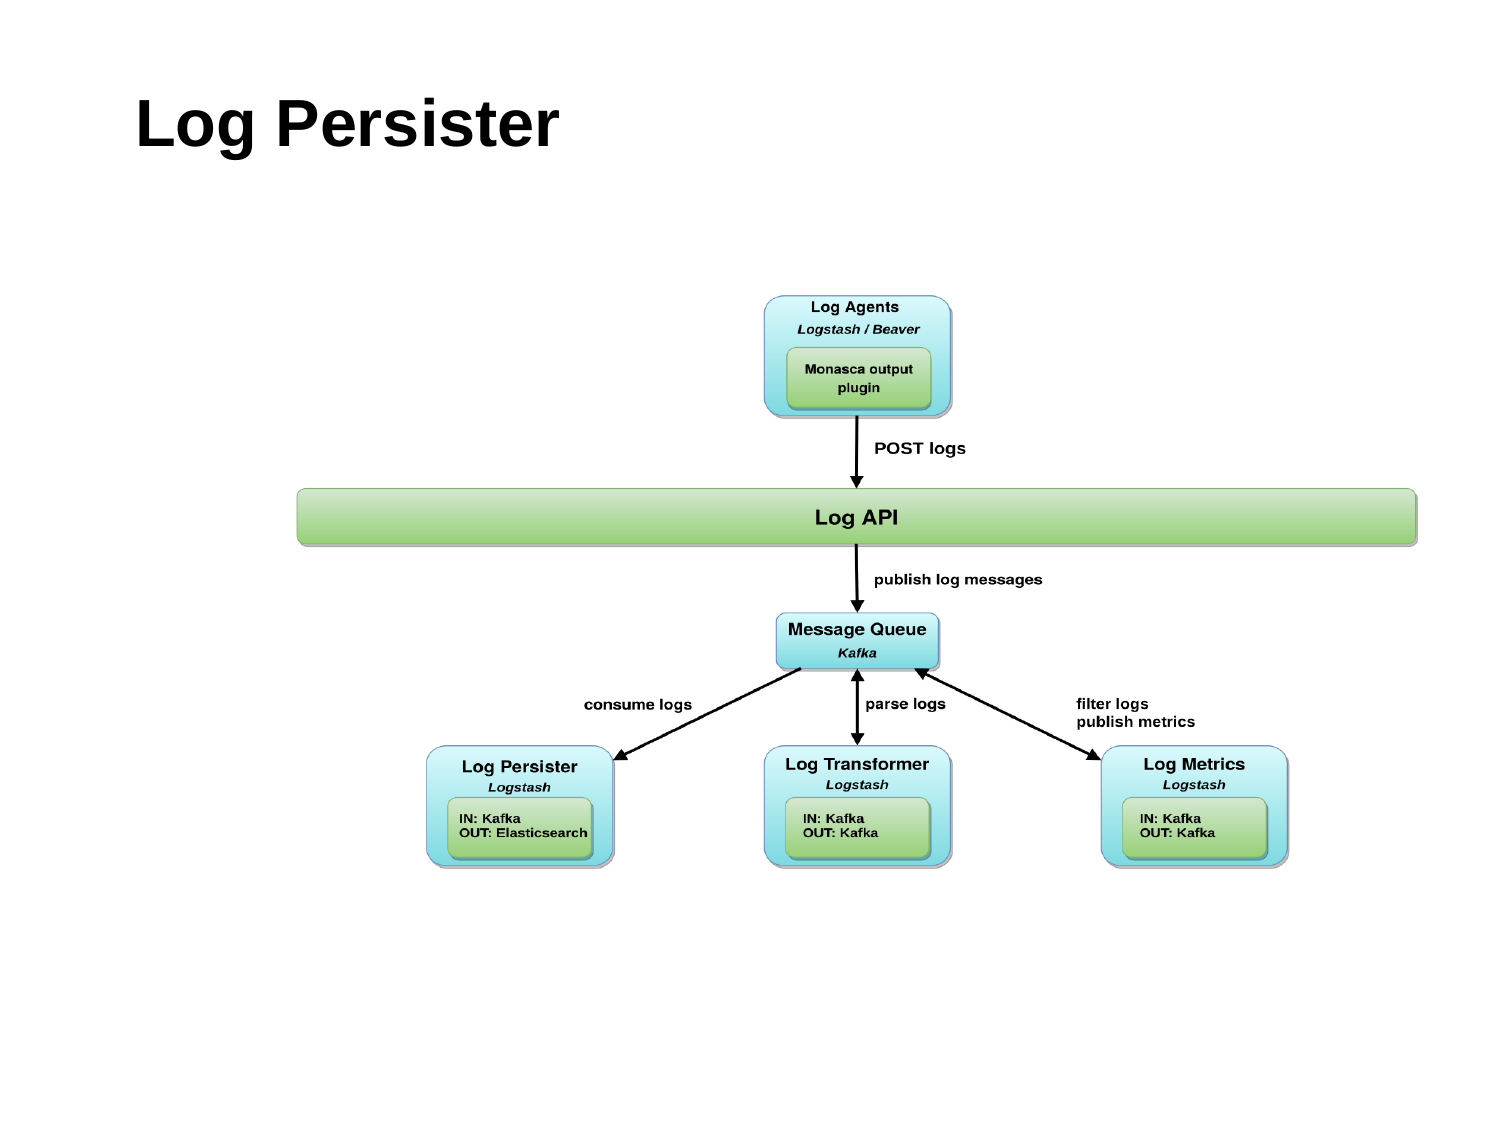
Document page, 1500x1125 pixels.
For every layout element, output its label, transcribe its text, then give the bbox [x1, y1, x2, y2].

title Log Persister [135, 41, 1372, 204]
picture [118, 295, 1418, 886]
